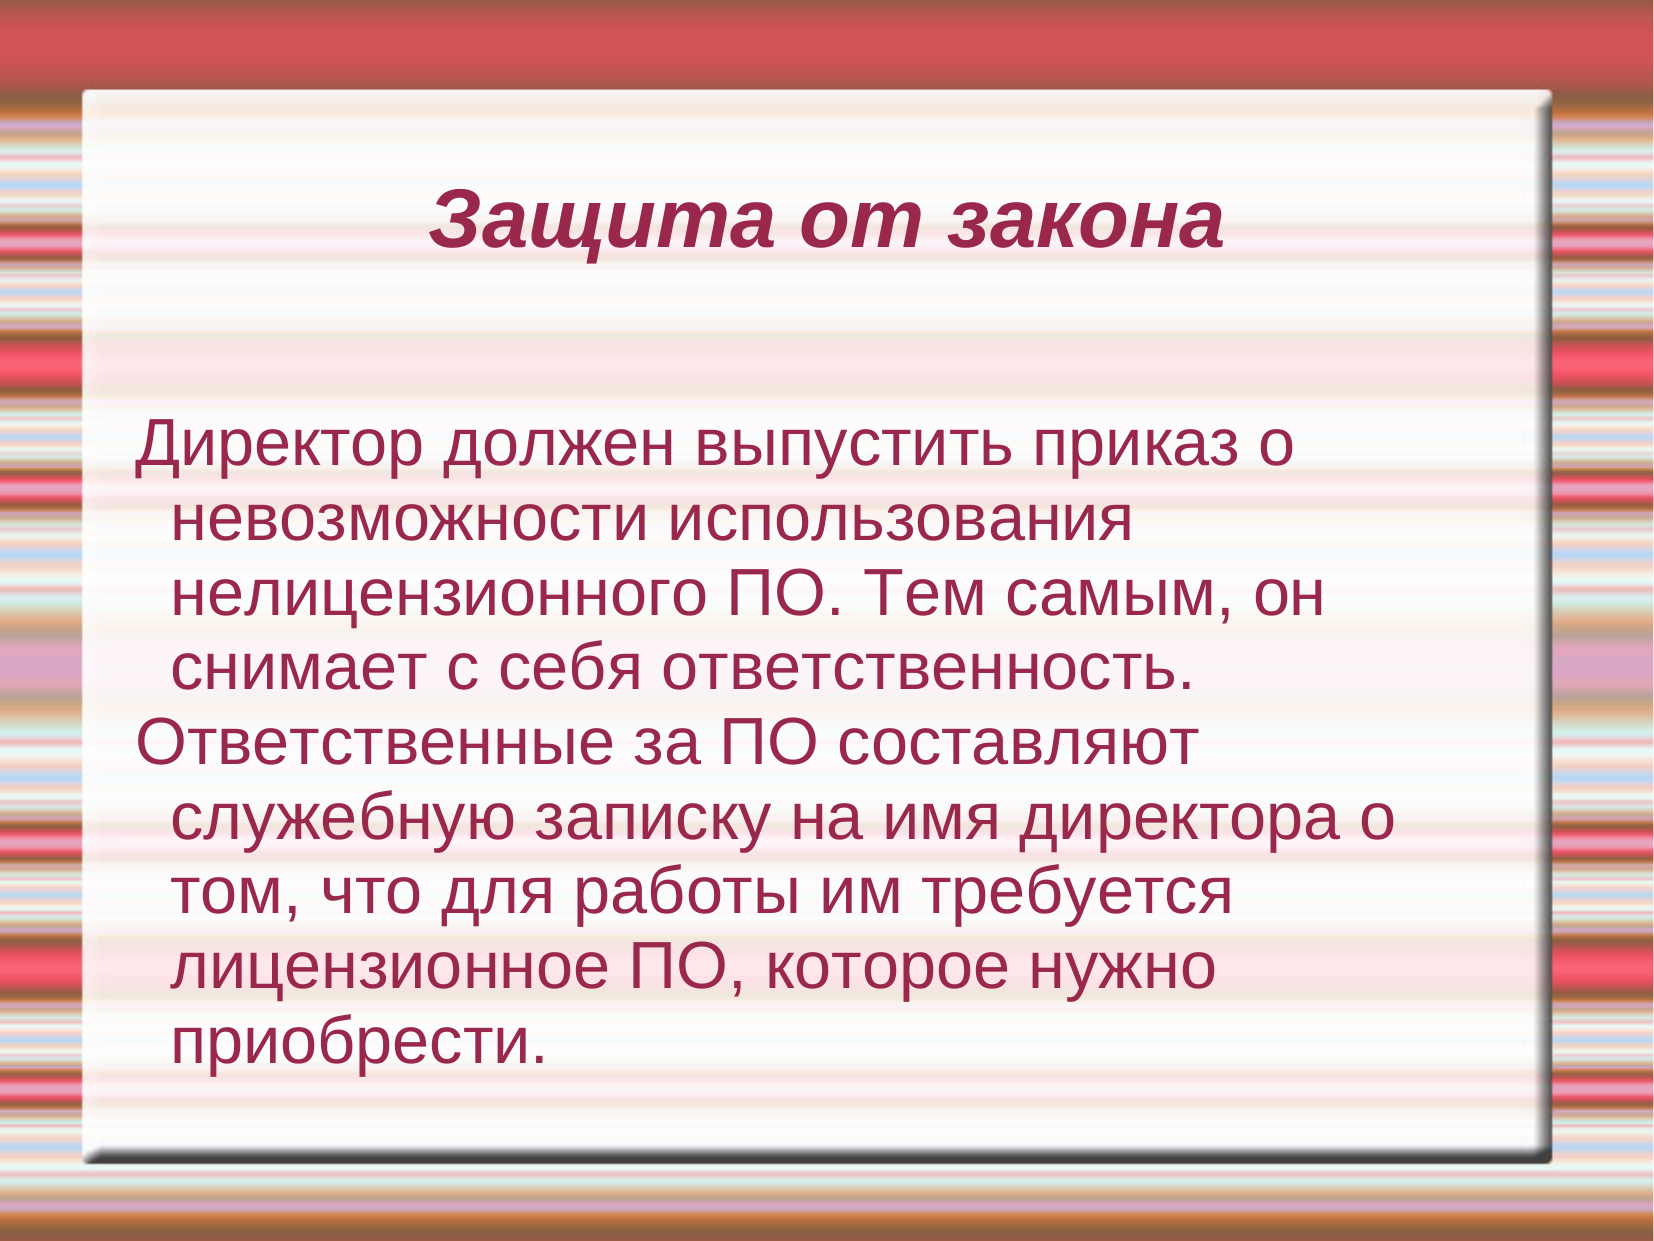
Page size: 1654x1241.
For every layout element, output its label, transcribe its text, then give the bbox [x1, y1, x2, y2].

subtitle Директор должен выпустить приказ о невозможности использования нелицензионного ПО. Тем самым, он снимает с себя ответственность. Ответственные за ПО составляют служебную записку на имя директора о том, что для работы им требуется лицензионное ПО, которое нужно приобрести. [134, 350, 1516, 1133]
picture [0, 0, 1654, 1241]
title Защита от закона [121, 114, 1534, 322]
